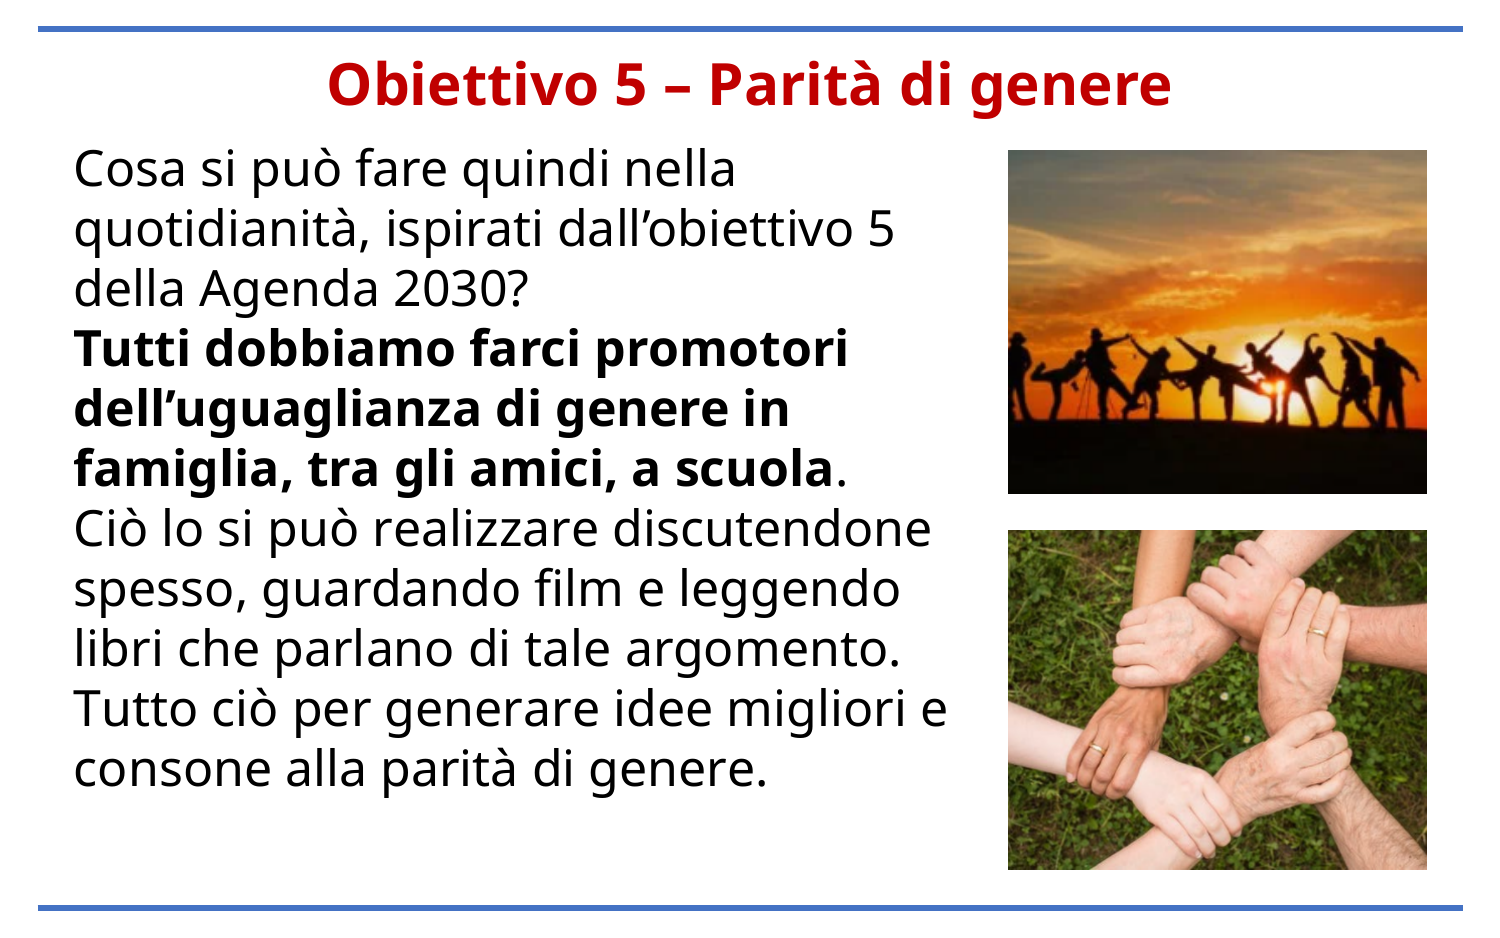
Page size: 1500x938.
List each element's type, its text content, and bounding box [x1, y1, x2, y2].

picture [1008, 530, 1427, 871]
title Obiettivo 5 – Parità di genere [0, 47, 1500, 104]
picture [1008, 150, 1427, 494]
text_box Cosa si può fare quindi nella quotidianità, ispirati dall’obiettivo 5 della Agenda 2030? Tutti dobbiamo farci promotori dell’uguaglianza di genere in famiglia, tra gli amici, a scuola. Ciò lo si può realizzare discutendone spesso, guardando film e leggendo libri che parlano di tale argomento. Tutto ciò per generare idee migliori e consone alla parità di genere. [58, 128, 1000, 871]
